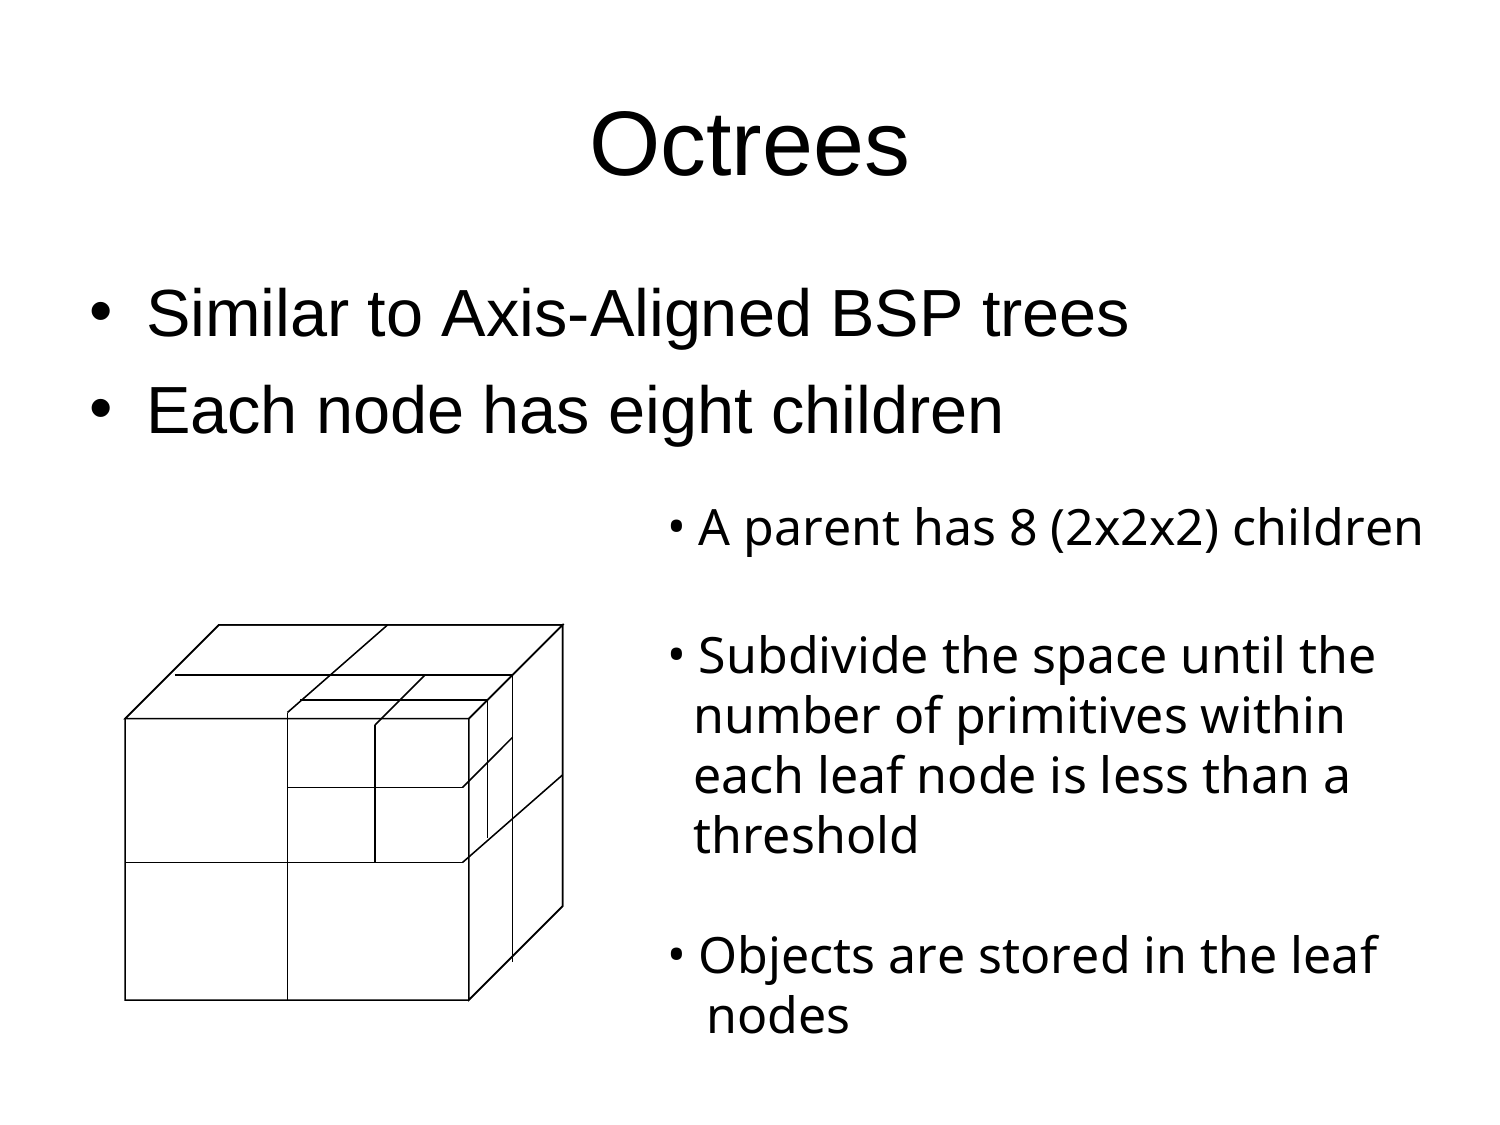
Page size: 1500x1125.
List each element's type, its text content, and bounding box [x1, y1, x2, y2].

list Similar to Axis-Aligned BSP trees Each node has eight children [75, 262, 1426, 1006]
text_box A parent has 8 (2x2x2) children Subdivide the space until the number of primitives within each leaf node is less than a threshold Objects are stored in the leaf nodes [652, 487, 1440, 1052]
title Octrees [75, 45, 1426, 233]
